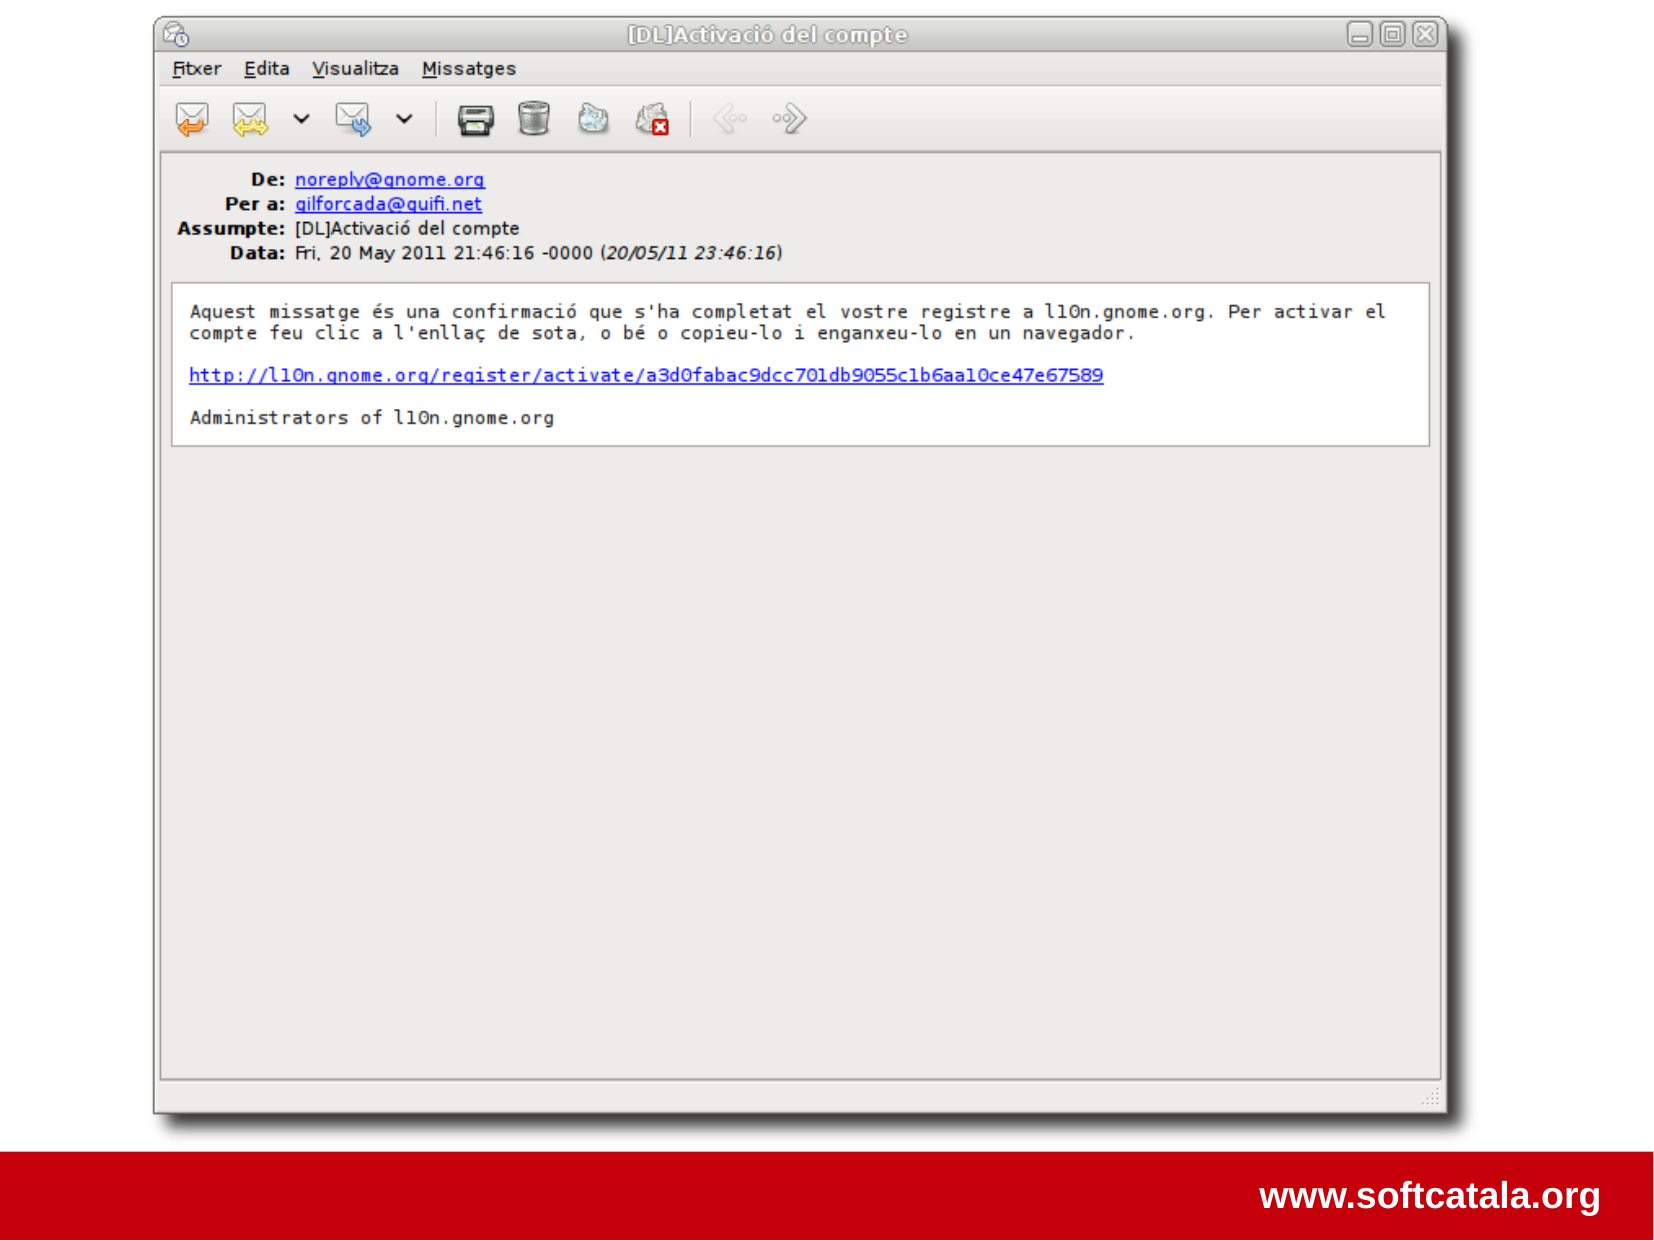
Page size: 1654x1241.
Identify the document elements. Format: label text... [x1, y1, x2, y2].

text_box www.softcatala.org [0, 1151, 1654, 1241]
picture [142, 5, 1486, 1152]
